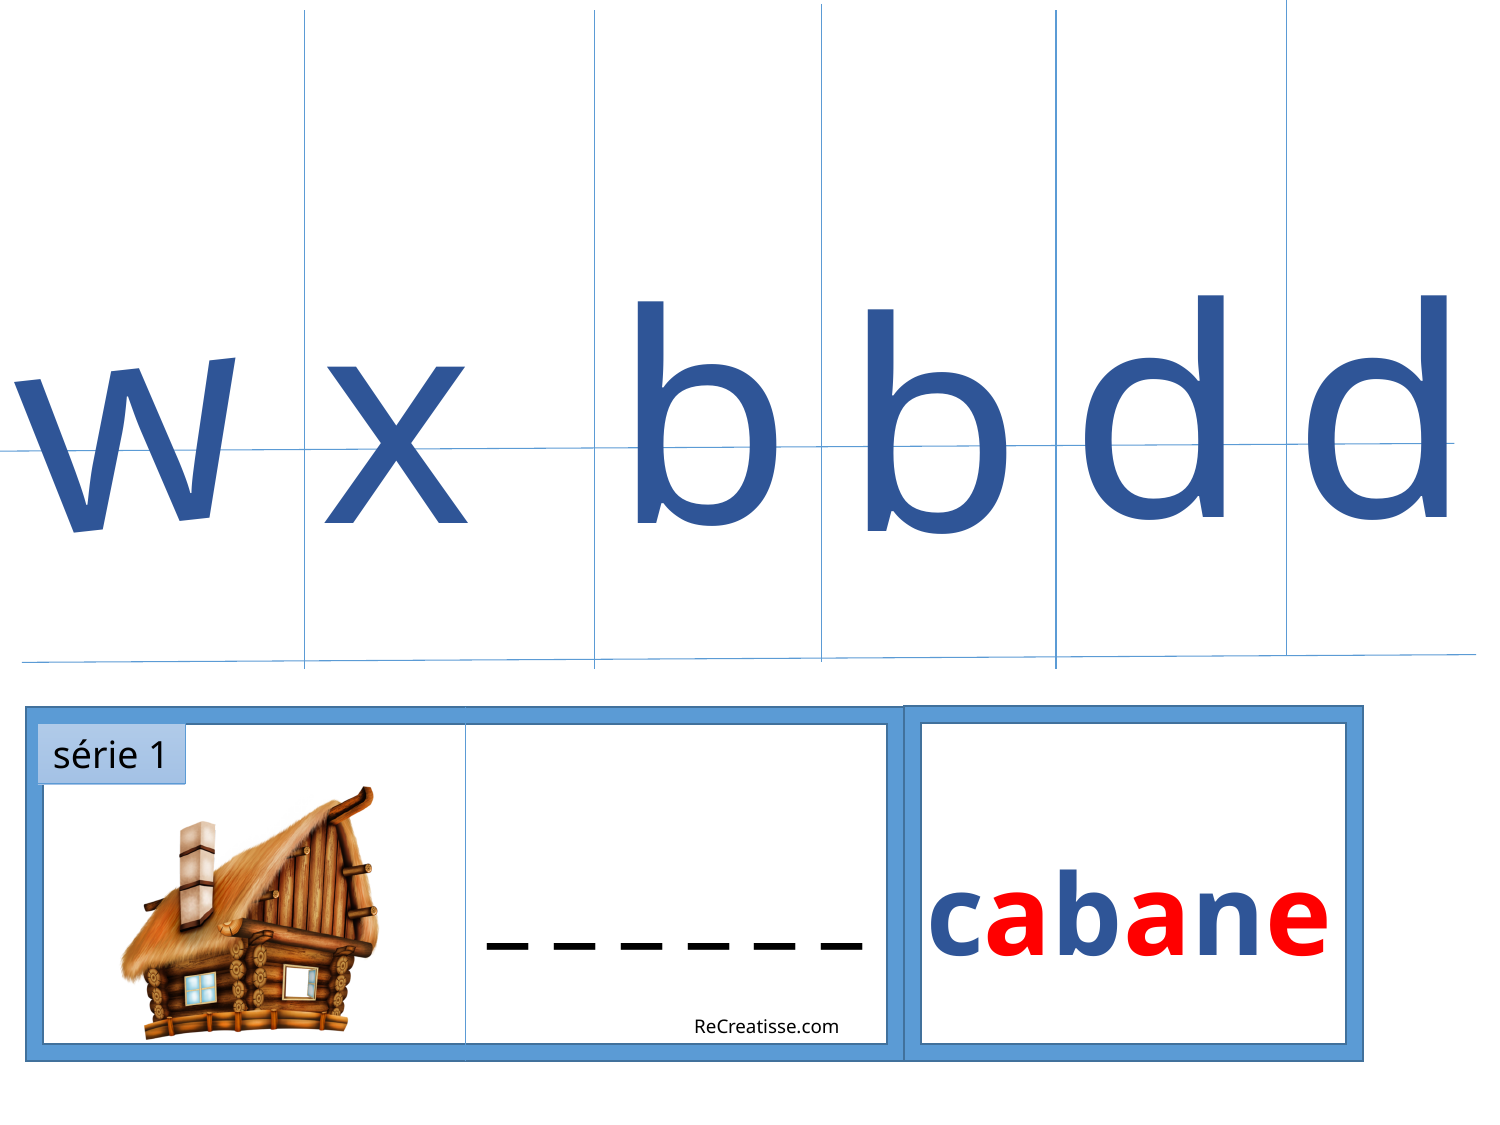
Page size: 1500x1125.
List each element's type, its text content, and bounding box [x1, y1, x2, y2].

text_box d [1278, 218, 1500, 583]
text_box _ _ _ _ _ _ [472, 827, 879, 962]
text_box série 1 [38, 724, 185, 784]
text_box cabane [911, 836, 1347, 986]
text_box d [1054, 218, 1278, 583]
text_box b [599, 224, 831, 589]
text_box x [304, 224, 489, 589]
text_box [26, 706, 1364, 1062]
text_box b [828, 233, 1061, 598]
picture [113, 784, 393, 1047]
text_box ReCreatisse.com [679, 1007, 854, 1045]
text_box w [0, 213, 279, 606]
